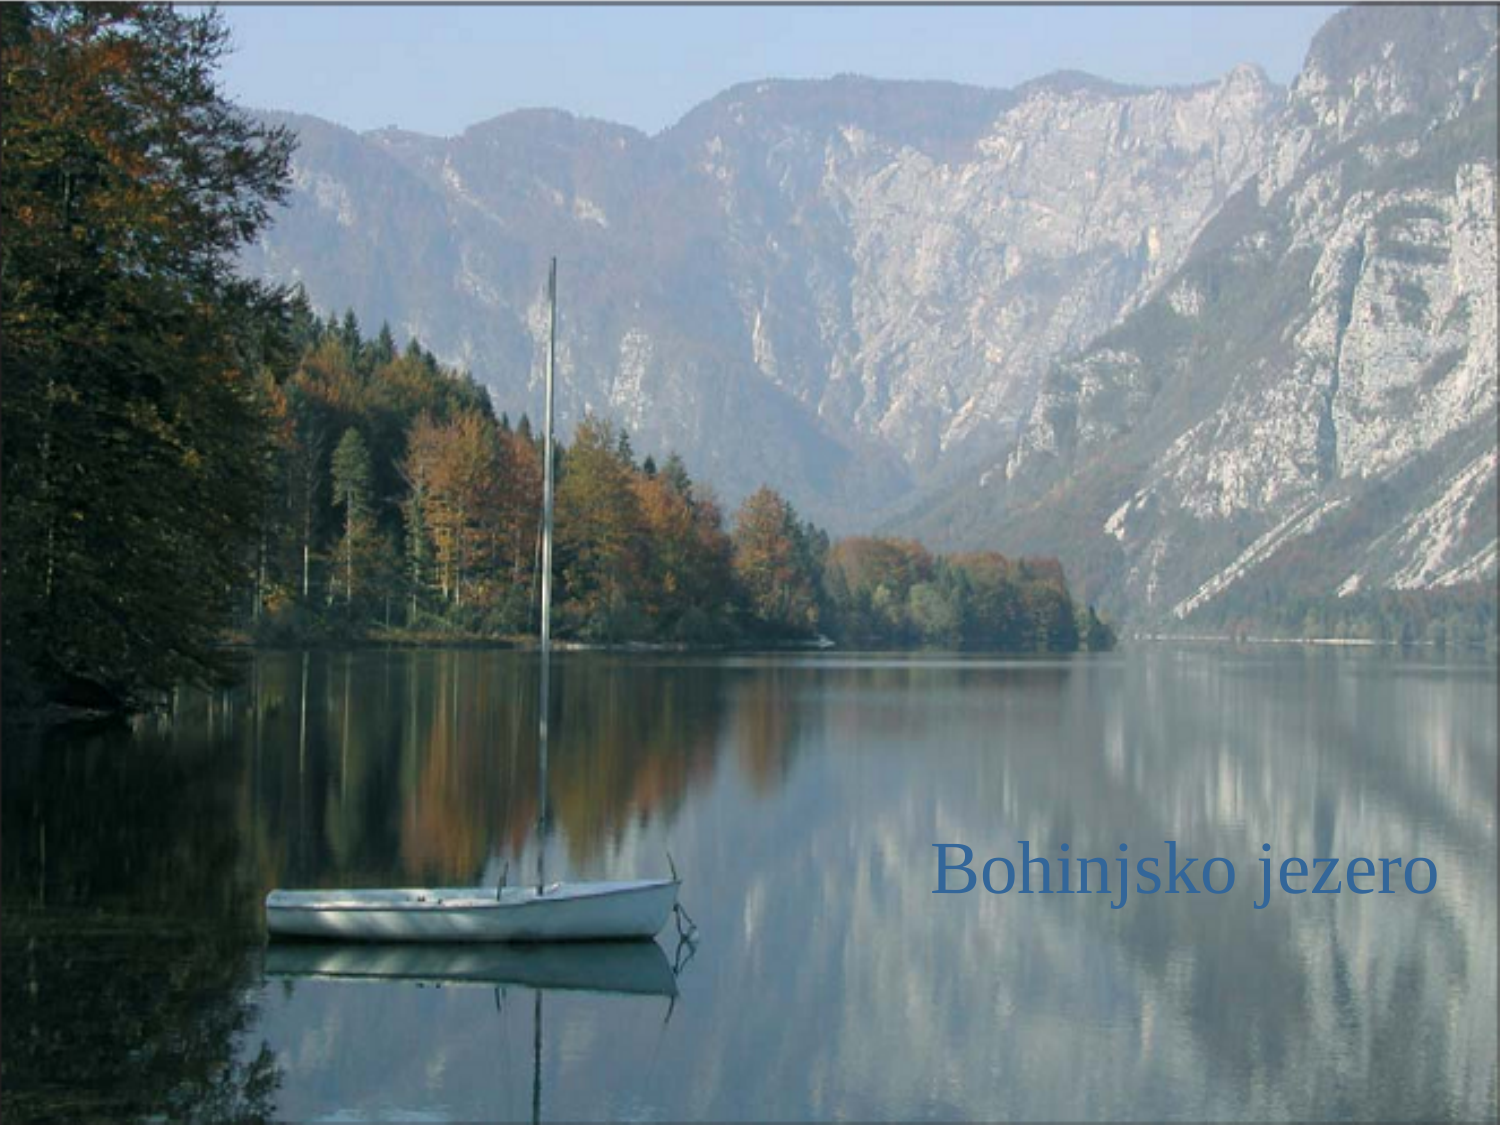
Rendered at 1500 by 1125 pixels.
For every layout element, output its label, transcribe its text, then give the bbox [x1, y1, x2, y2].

text_box Bohinjsko jezero [915, 810, 1411, 897]
picture [0, 0, 1500, 1125]
